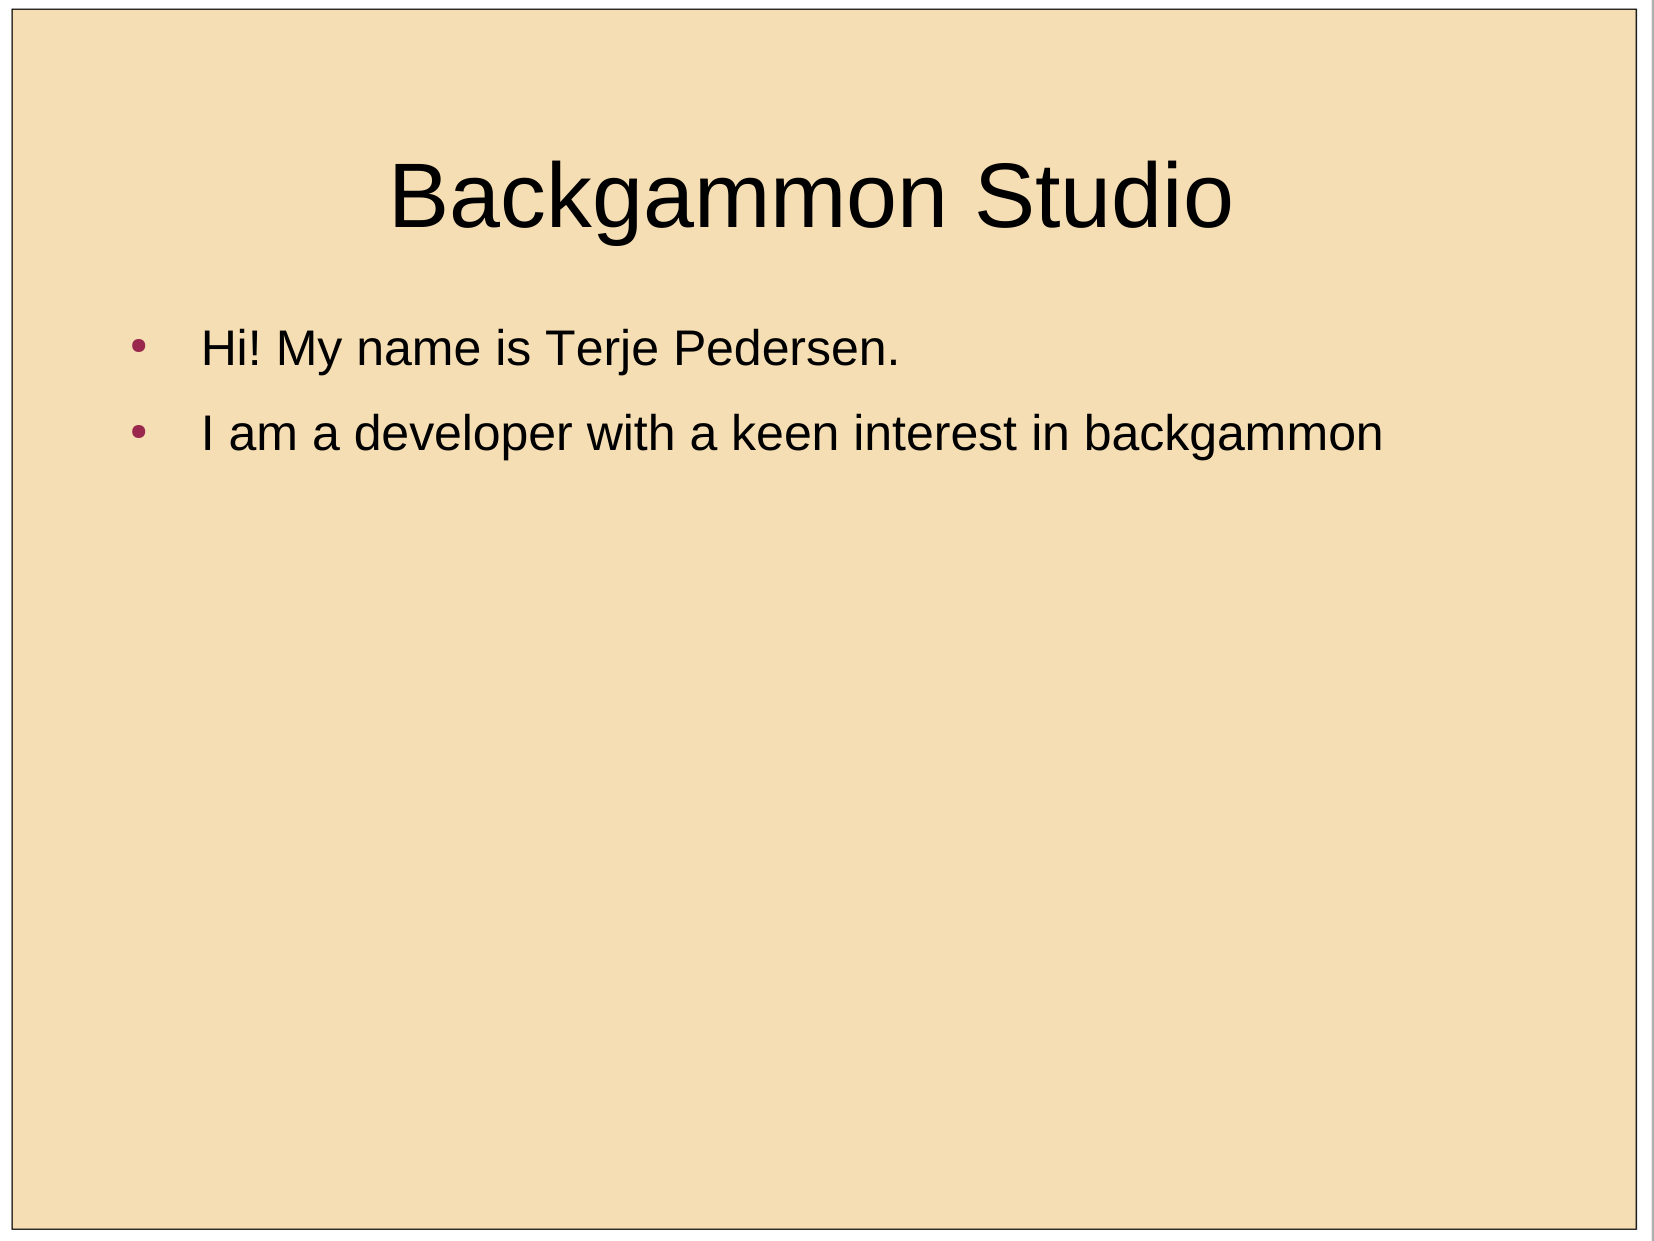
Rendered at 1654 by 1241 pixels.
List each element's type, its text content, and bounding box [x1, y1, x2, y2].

list Hi! My name is Terje Pedersen. I am a developer with a keen interest in backgammon [118, 319, 1571, 945]
picture [0, 0, 1654, 1241]
title Backgammon Studio [118, 112, 1506, 281]
